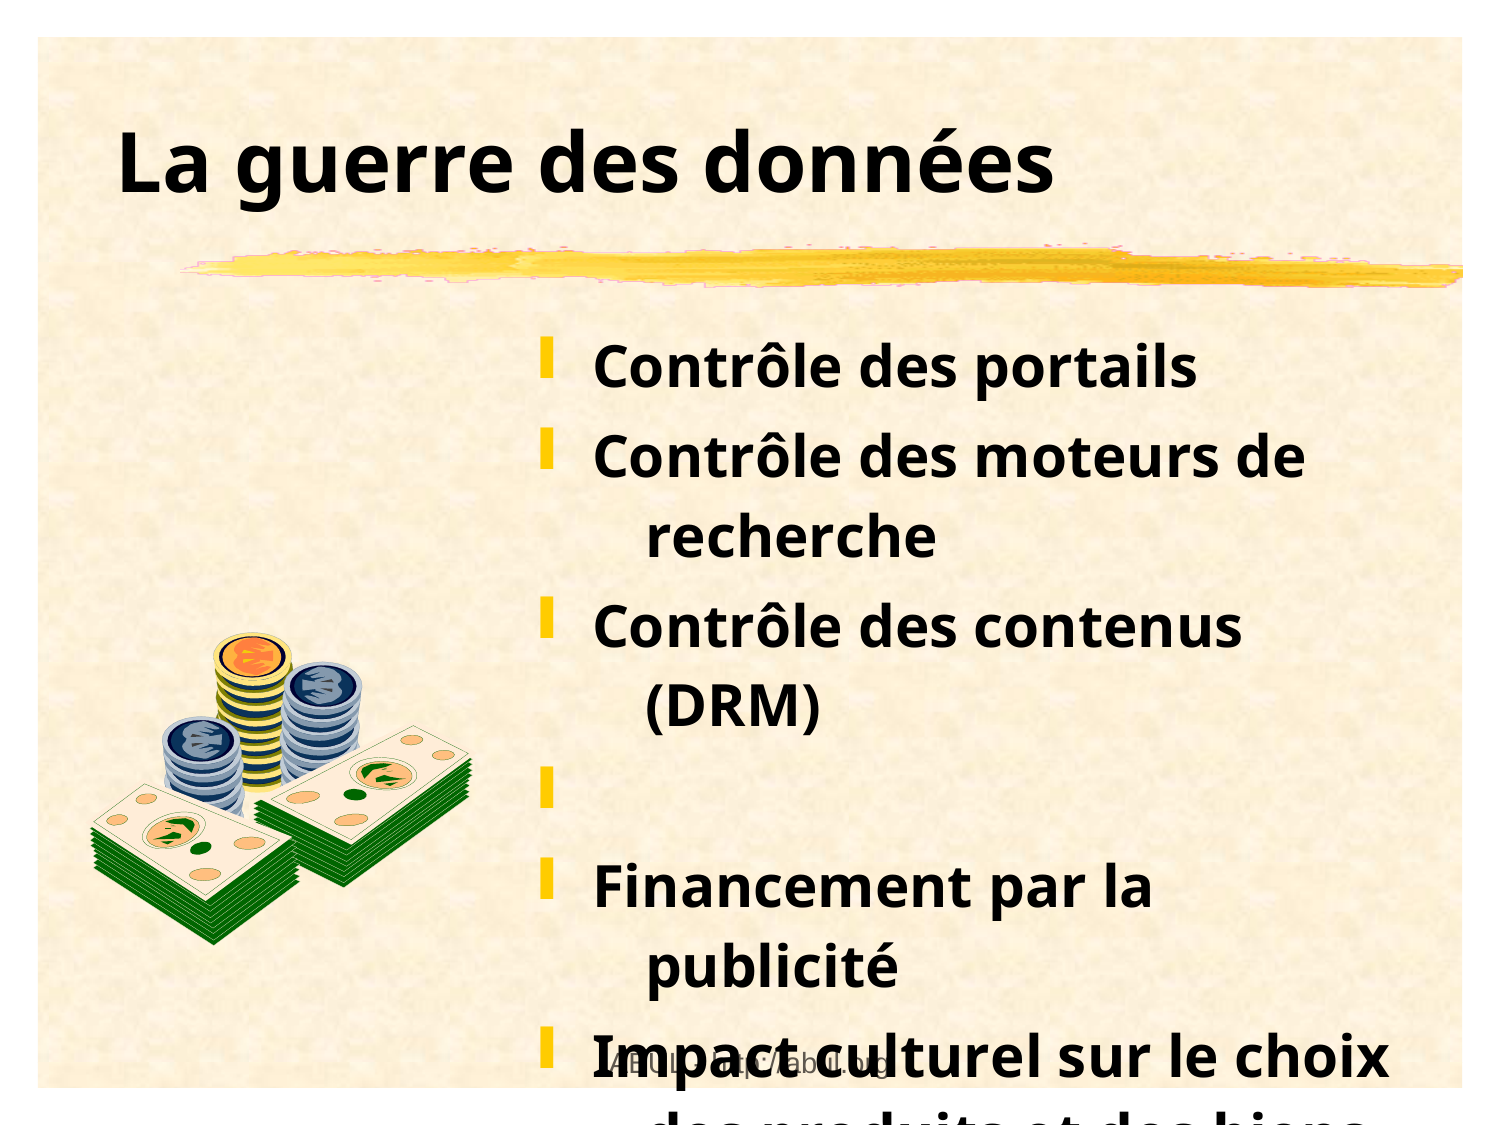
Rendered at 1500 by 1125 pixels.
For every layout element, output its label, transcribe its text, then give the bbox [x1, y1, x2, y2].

list Contrôle des portails Contrôle des moteurs de recherche Contrôle des contenus (DRM) Financement par la publicité Impact culturel sur le choix des produits et des biens [488, 317, 1427, 1036]
picture [37, 37, 1463, 1088]
title La guerre des données [101, 72, 1312, 248]
picture [685, 1052, 697, 1071]
